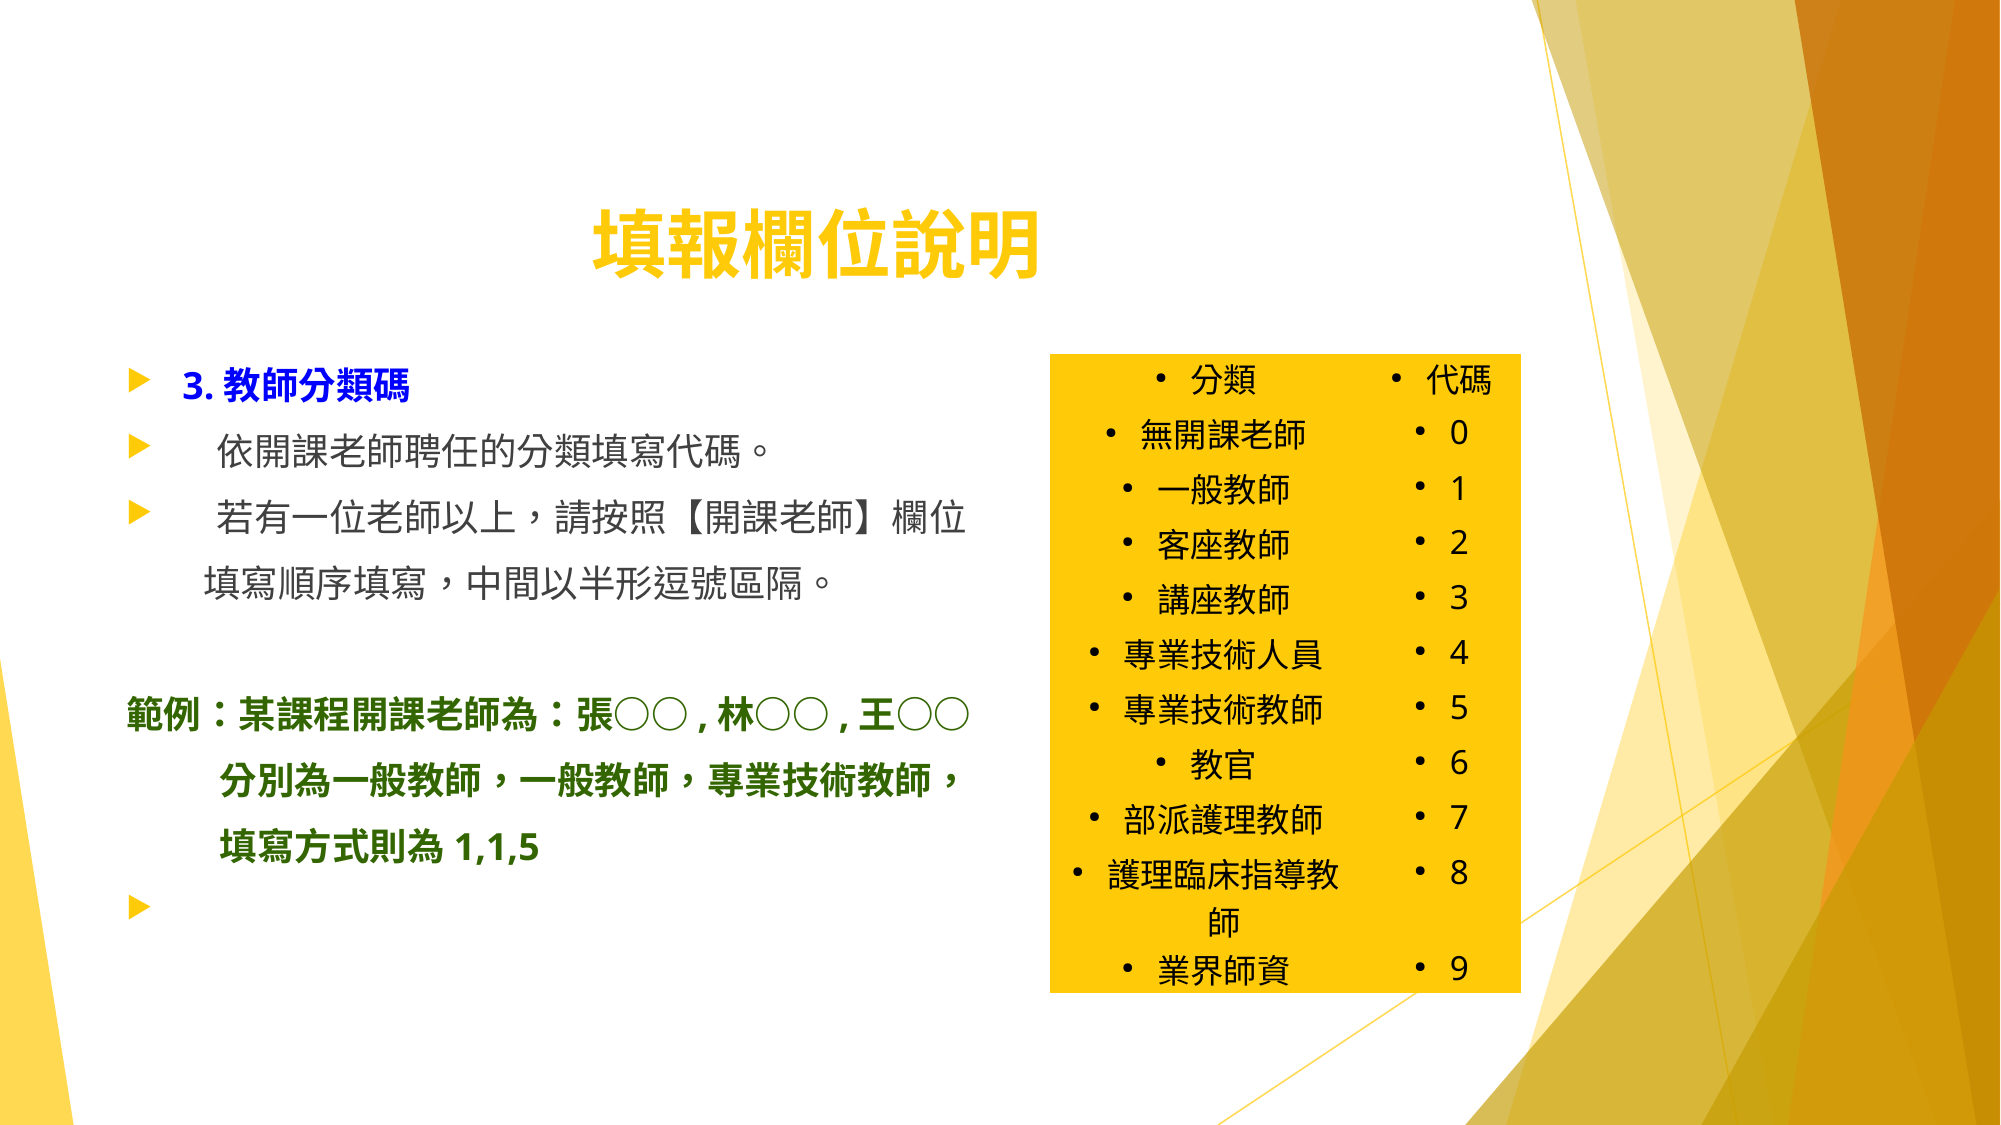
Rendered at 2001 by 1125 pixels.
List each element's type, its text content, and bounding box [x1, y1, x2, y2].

table_cell 客座教師 [1050, 519, 1344, 574]
table_cell 無開課老師 [1050, 409, 1344, 464]
table_cell 2 [1344, 519, 1521, 574]
table_cell 專業技術教師 [1050, 684, 1344, 739]
table_cell 護理臨床指導教師 [1050, 849, 1344, 945]
table_cell 8 [1344, 849, 1521, 945]
table_cell 3 [1344, 574, 1521, 629]
table_cell 6 [1344, 739, 1521, 794]
table_header 代碼 [1344, 354, 1521, 409]
table_cell 4 [1344, 629, 1521, 684]
table_cell 9 [1344, 945, 1521, 993]
table_cell 部派護理教師 [1050, 794, 1344, 849]
table_cell 講座教師 [1050, 574, 1344, 629]
table_cell 0 [1344, 409, 1521, 464]
title 填報欄位說明 [111, 99, 1522, 317]
table_cell 5 [1344, 684, 1521, 739]
table_header 分類 [1050, 354, 1344, 409]
table_cell 業界師資 [1050, 945, 1344, 993]
table_cell 7 [1344, 794, 1521, 849]
list 3.教師分類碼 依開課老師聘任的分類填寫代碼。 若有一位老師以上，請按照【開課老師】欄位 填寫順序填寫，中間以半形逗號區隔。 範例：某課程開課老師為：張○○,林○○,王○○ 分別為一般教師，一般教師，專業技術教師， 填寫方式則為1,1,5 [111, 354, 1050, 992]
table_cell 教官 [1050, 739, 1344, 794]
table_cell 專業技術人員 [1050, 629, 1344, 684]
table_cell 1 [1344, 464, 1521, 519]
table_cell 一般教師 [1050, 464, 1344, 519]
